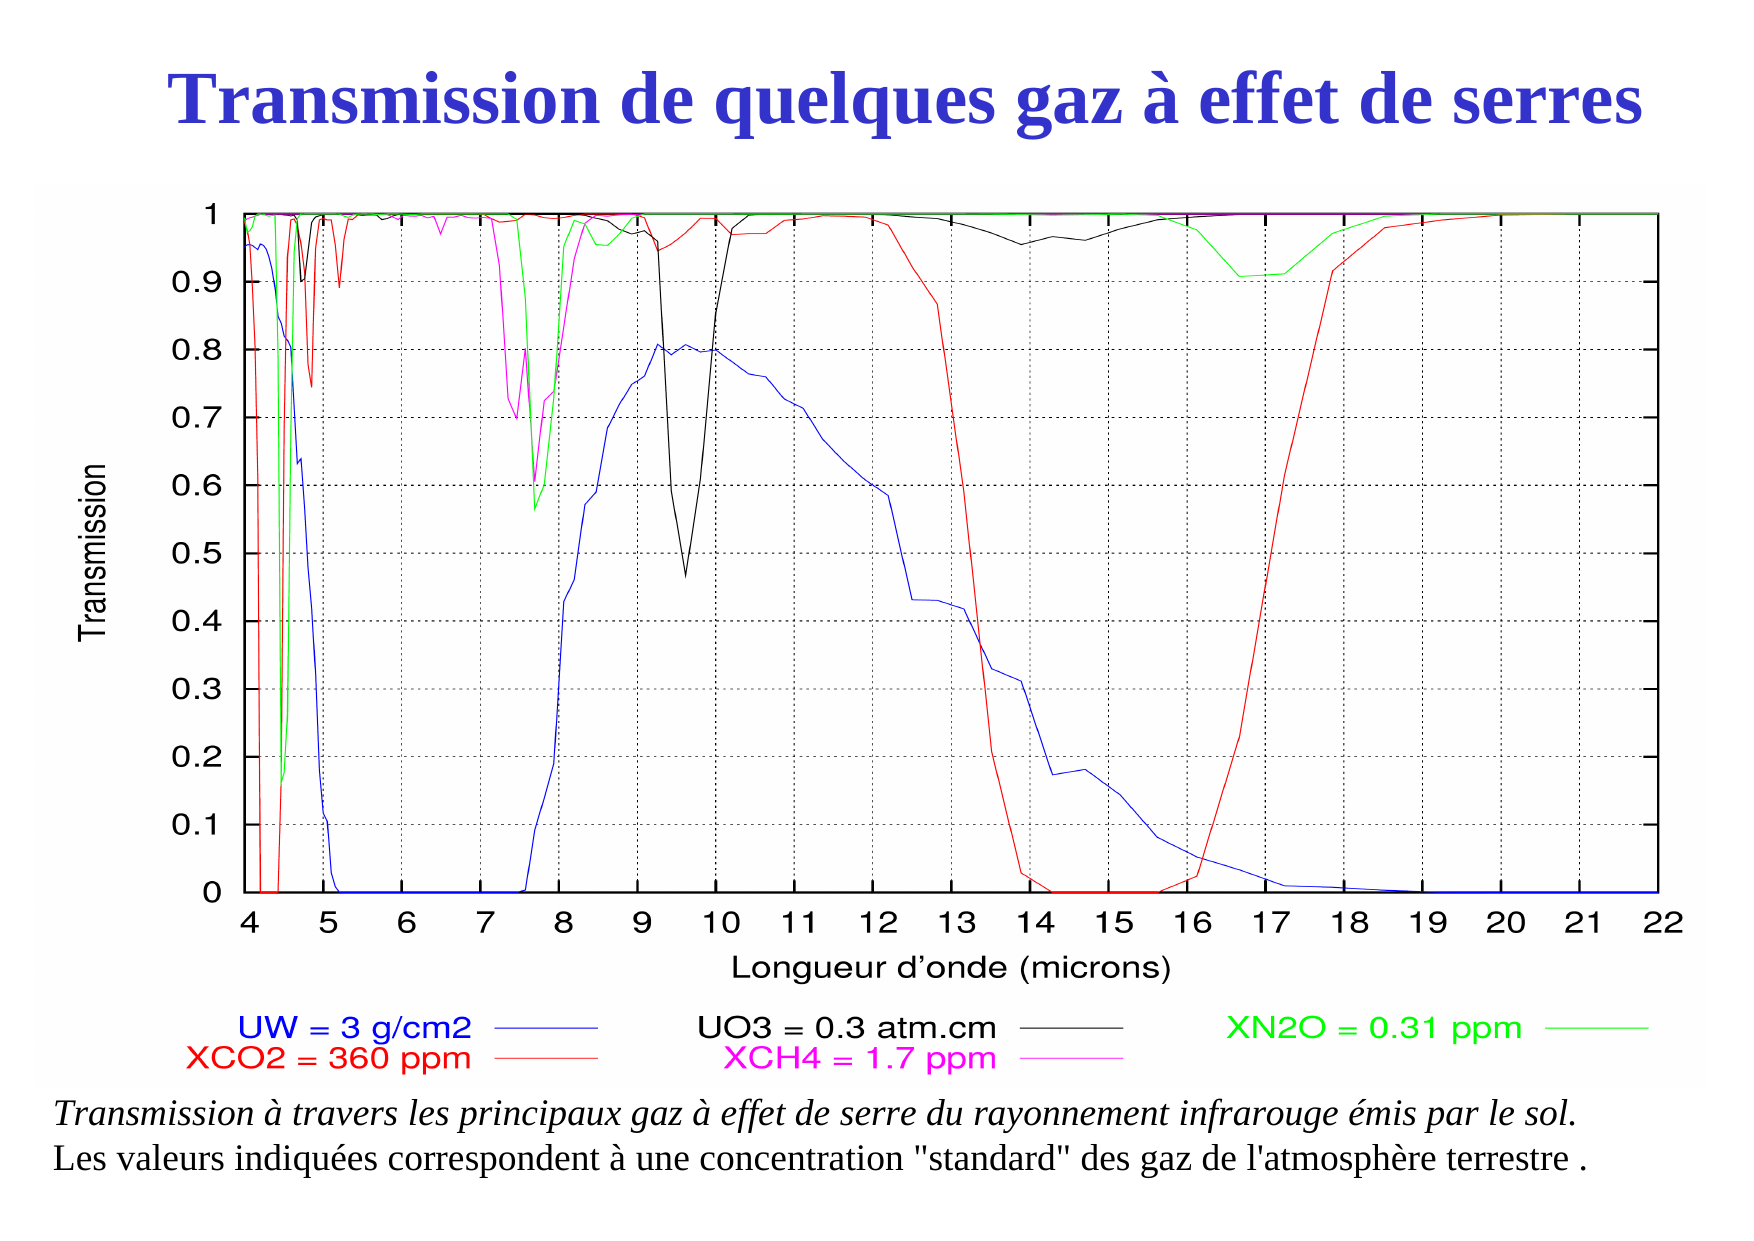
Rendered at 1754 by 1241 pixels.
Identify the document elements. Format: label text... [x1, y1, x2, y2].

title Transmission de quelques gaz à effet de serres [121, 34, 1691, 163]
picture [33, 183, 1707, 1087]
text_box Transmission à travers les principaux gaz à effet de serre du rayonnement infrarouge émis par le sol. Les valeurs indiquées correspondent à une concentration "standard" des gaz de l'atmosphère terrestre . [38, 1084, 1715, 1187]
